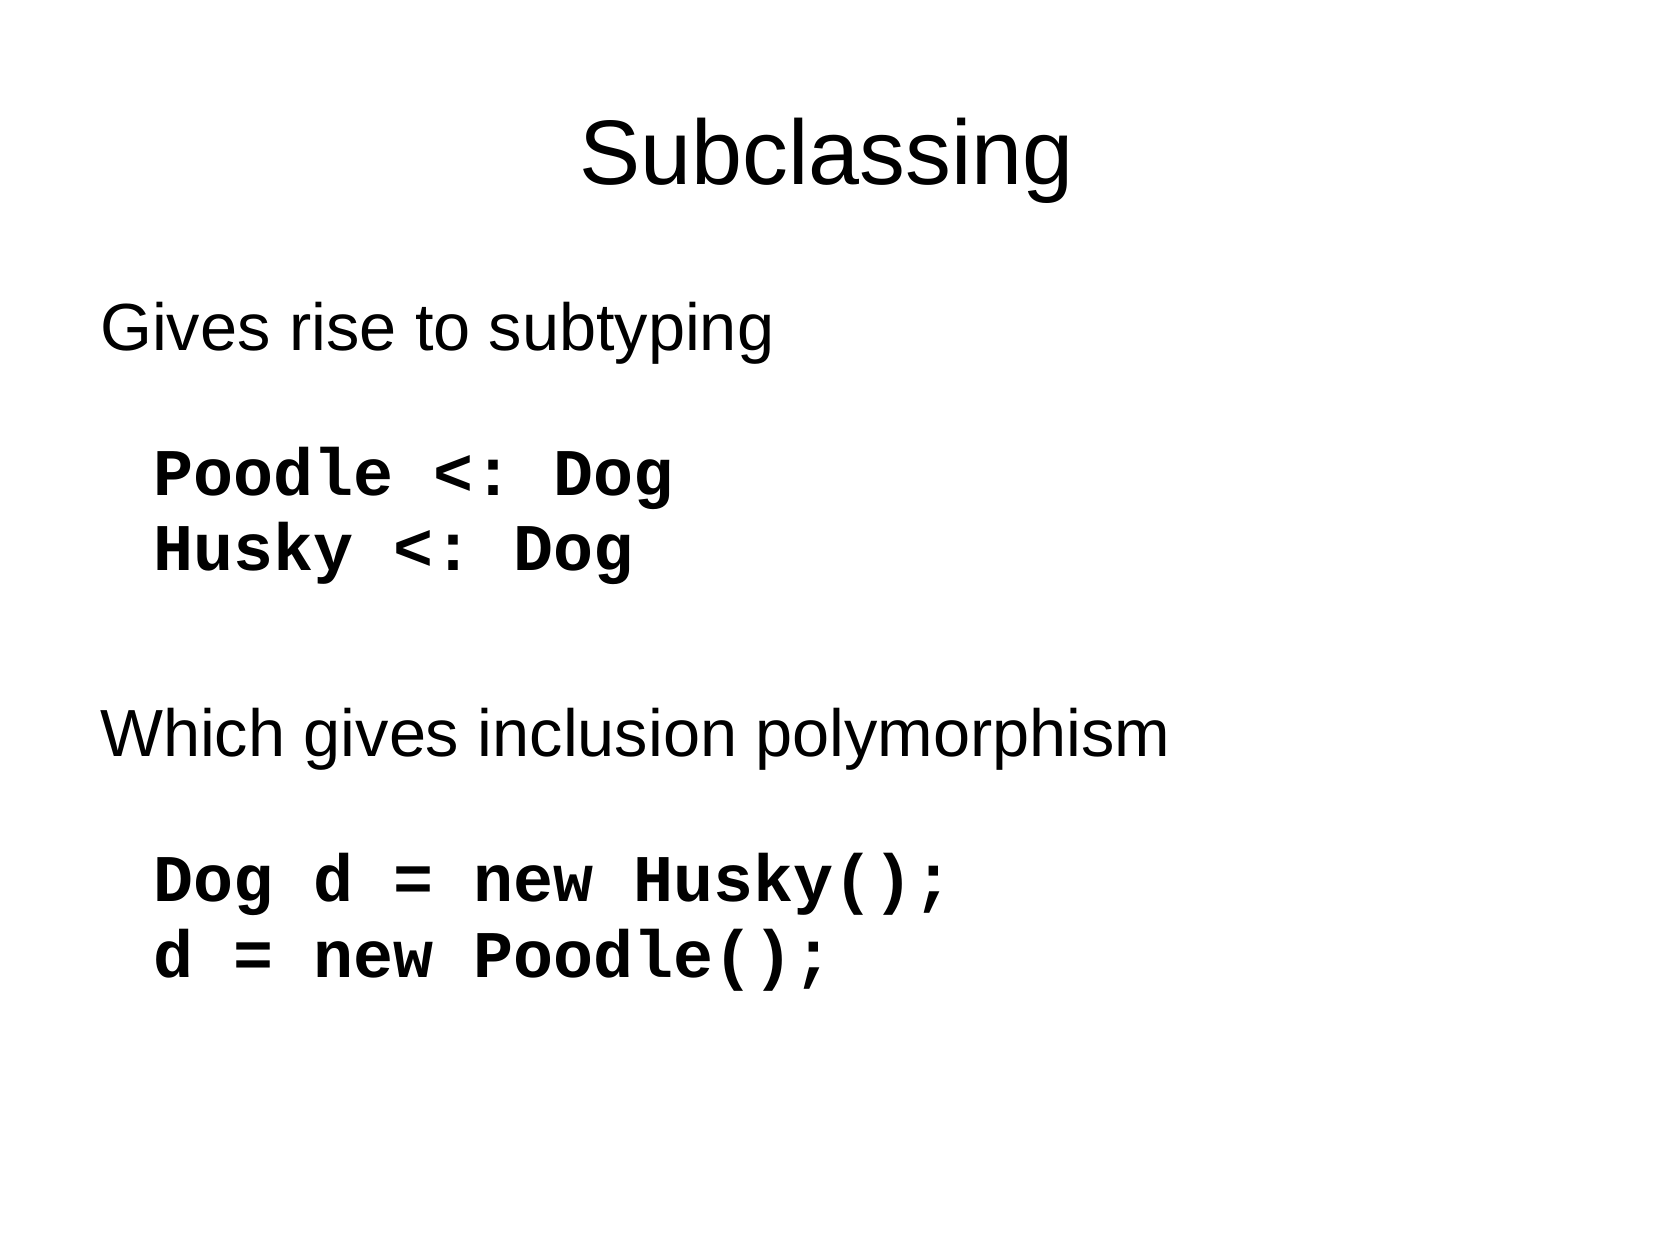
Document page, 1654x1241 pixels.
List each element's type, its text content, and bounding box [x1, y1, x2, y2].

list Gives rise to subtyping Poodle <: Dog Husky <: Dog Which gives inclusion polymorphism Dog d = new Husky(); d = new Poodle(); [82, 290, 1571, 1094]
title Subclassing [82, 56, 1571, 250]
